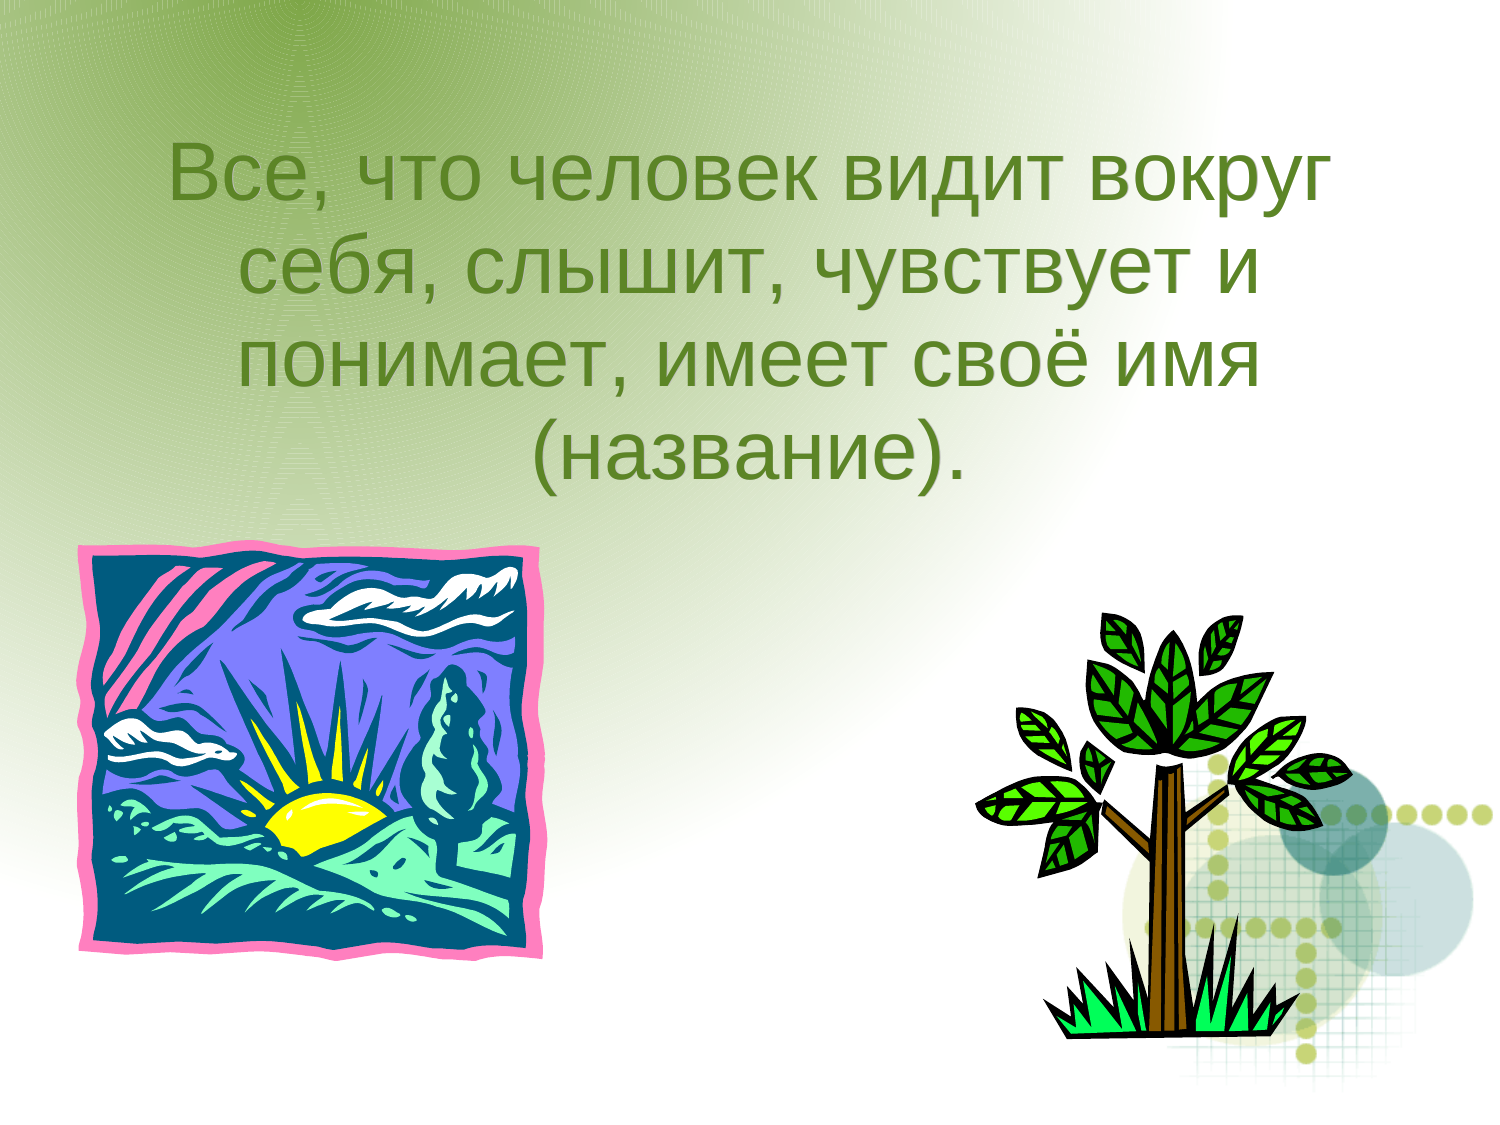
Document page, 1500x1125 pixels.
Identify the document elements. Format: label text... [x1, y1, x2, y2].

picture [75, 537, 550, 961]
title Все, что человек видит вокруг себя, слышит, чувствует и понимает, имеет своё имя (название). [112, 99, 1388, 616]
picture [975, 612, 1500, 1098]
